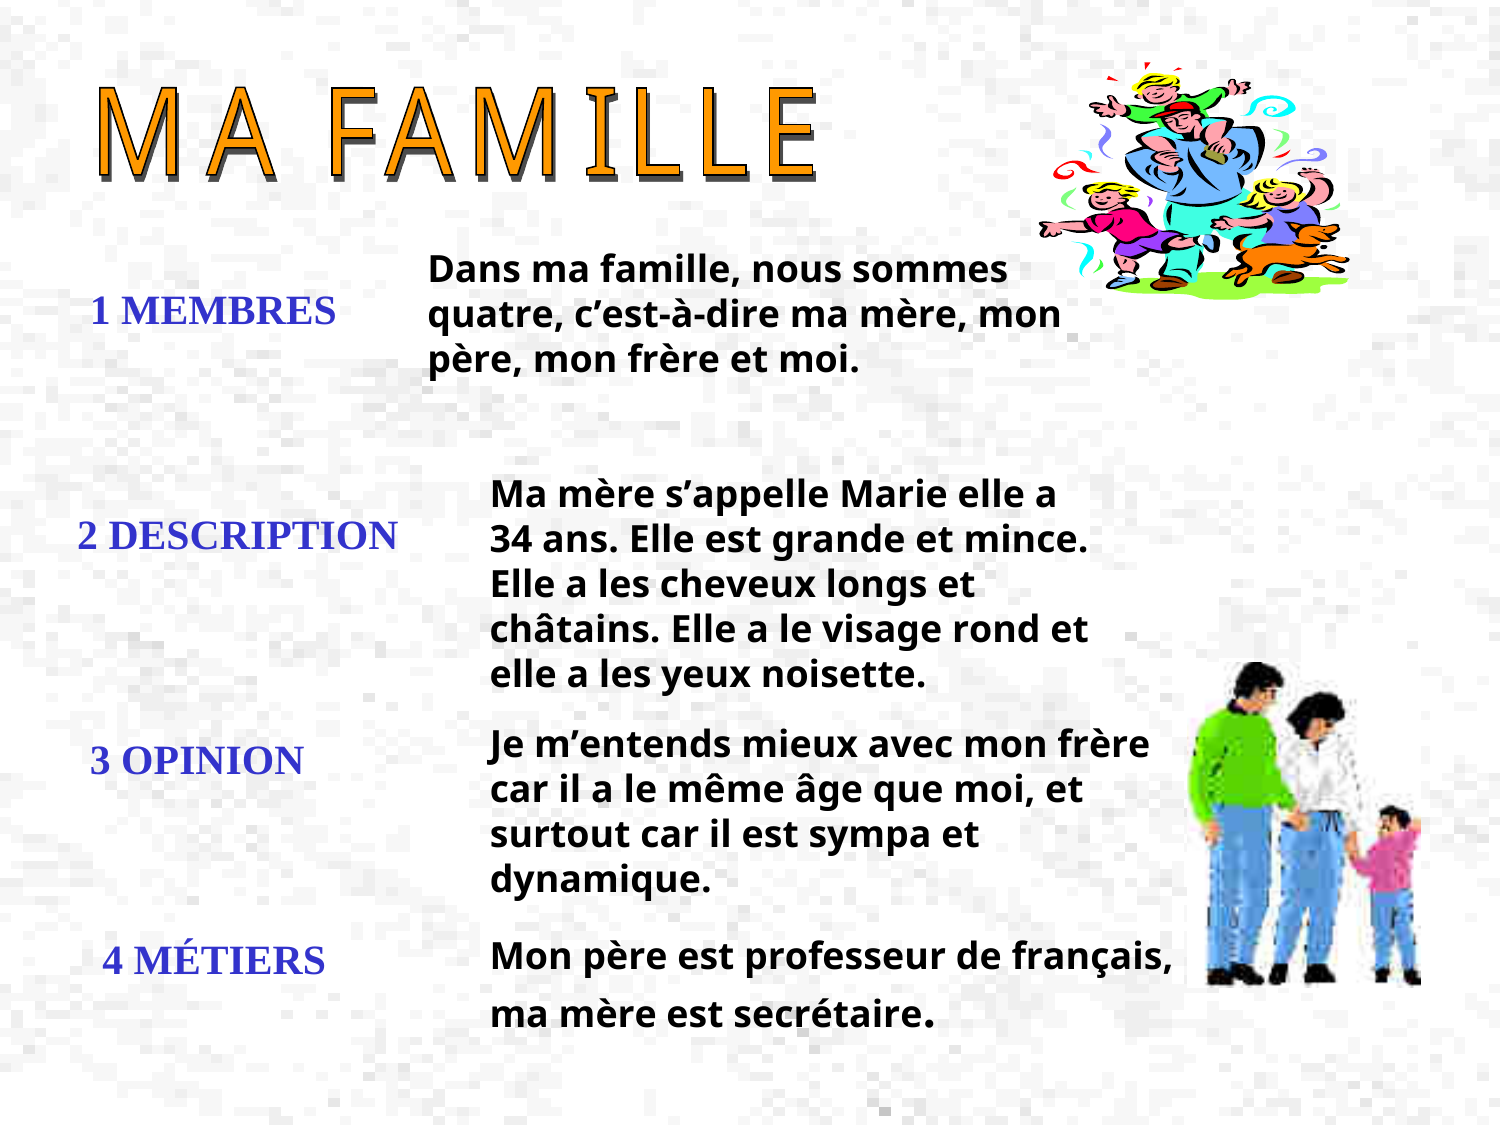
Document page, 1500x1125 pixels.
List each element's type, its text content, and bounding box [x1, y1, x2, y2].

text_box MA FAMILLE [586, 87, 615, 175]
text_box 2 DESCRIPTION [62, 500, 474, 566]
text_box MA FAMILLE [636, 87, 680, 175]
text_box Mon père est professeur de français, ma mère est secrétaire. [474, 924, 1213, 1046]
text_box MA FAMILLE [769, 87, 813, 175]
text_box MA FAMILLE [384, 87, 453, 175]
text_box MA FAMILLE [331, 87, 375, 175]
text_box MA FAMILLE [703, 87, 747, 175]
text_box 1 MEMBRES [75, 275, 412, 341]
text_box MA FAMILLE [476, 87, 553, 175]
text_box 3 OPINION [74, 725, 351, 791]
text_box Dans ma famille, nous sommes quatre, c’est-à-dire ma mère, mon père, mon frère et moi. [412, 237, 1088, 457]
text_box MA FAMILLE [206, 87, 275, 175]
text_box Ma mère s’appelle Marie elle a 34 ans. Elle est grande et mince. Elle a les cheveux longs et châtains. Elle a le visage rond et elle a les yeux noisette. [474, 462, 1113, 703]
text_box 4 MÉTIERS [87, 924, 376, 991]
picture [0, 0, 1500, 1125]
text_box Je m’entends mieux avec mon frère car il a le même âge que moi, et surtout car il est sympa et dynamique. [474, 712, 1176, 908]
text_box MA FAMILLE [99, 87, 176, 175]
